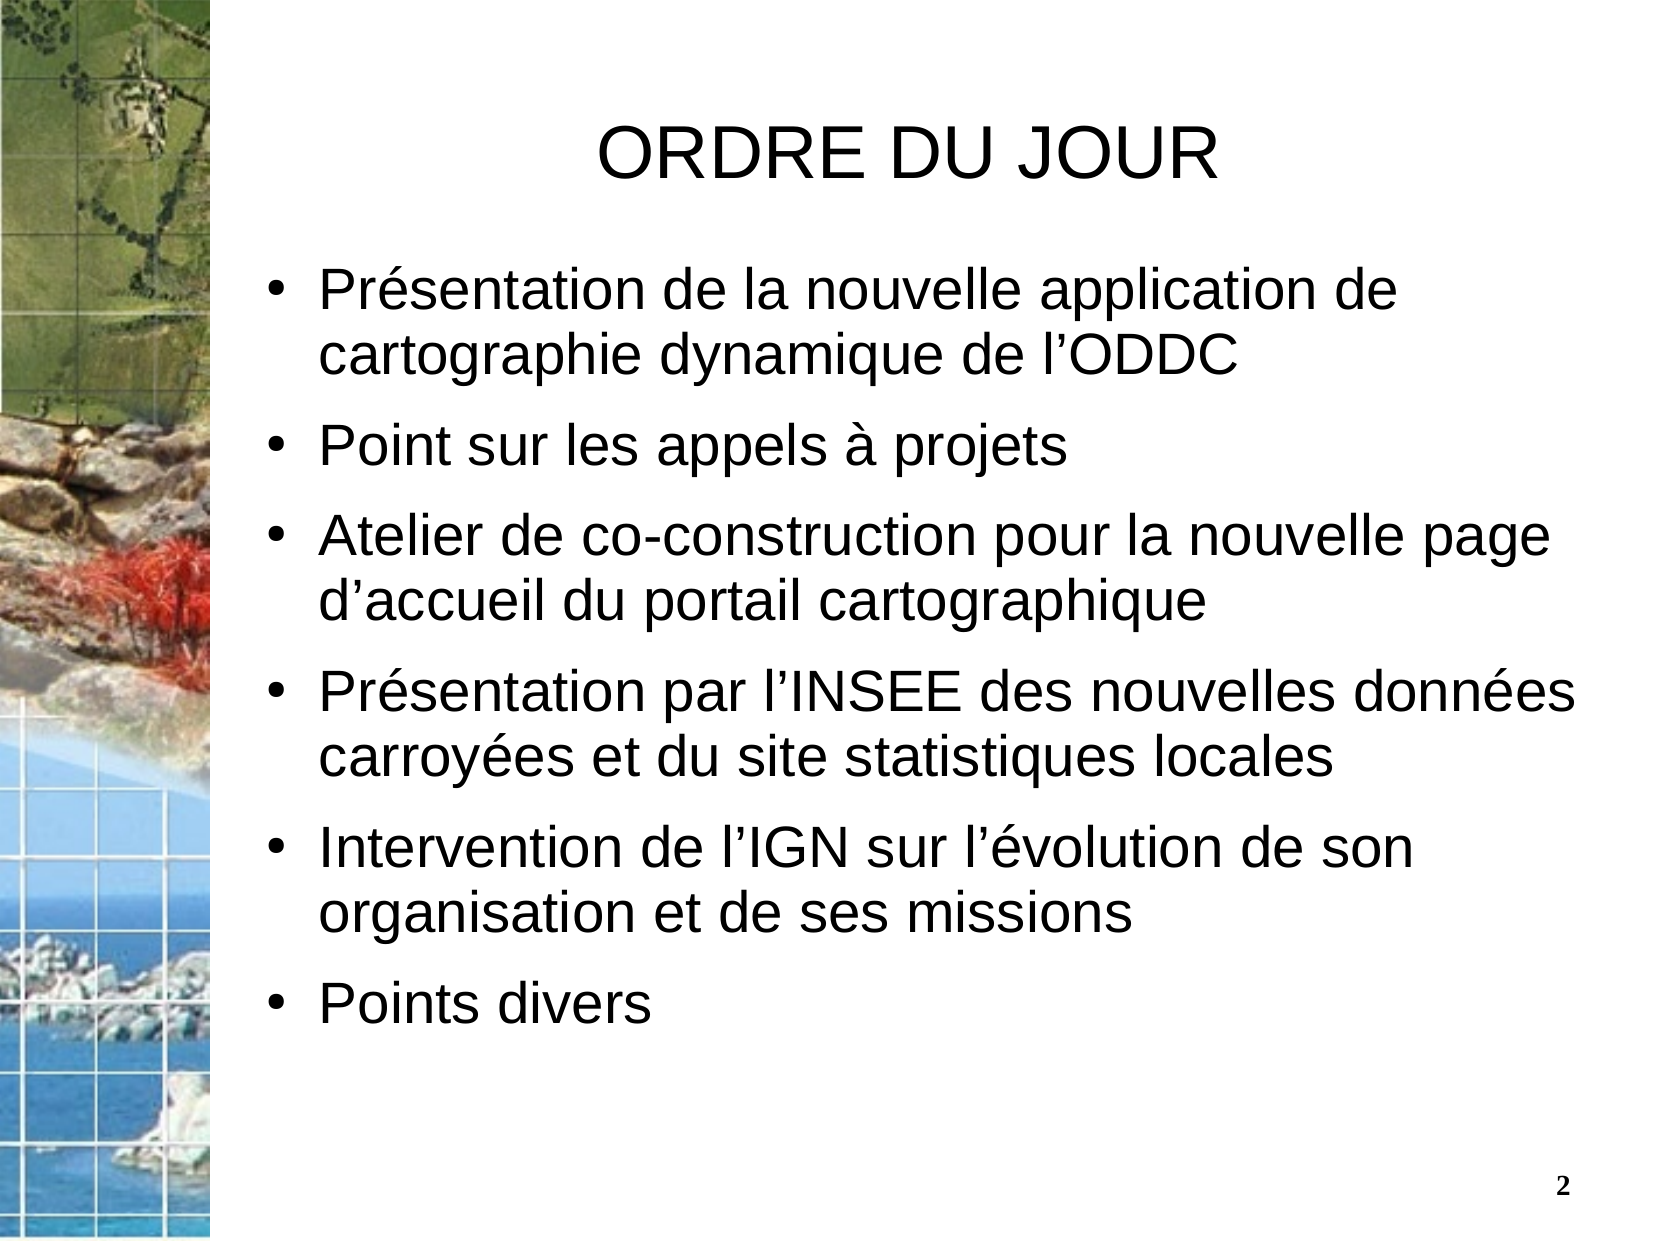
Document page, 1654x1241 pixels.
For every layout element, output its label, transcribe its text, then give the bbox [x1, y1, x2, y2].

picture [0, 0, 210, 1241]
list Présentation de la nouvelle application de cartographie dynamique de l’ODDC Point sur les appels à projets Atelier de co-construction pour la nouvelle page d’accueil du portail cartographique Présentation par l’INSEE des nouvelles données carroyées et du site statistiques locales Intervention de l’IGN sur l’évolution de son organisation et de ses missions Points divers [248, 256, 1619, 1123]
title ORDRE DU JOUR [248, 49, 1571, 256]
